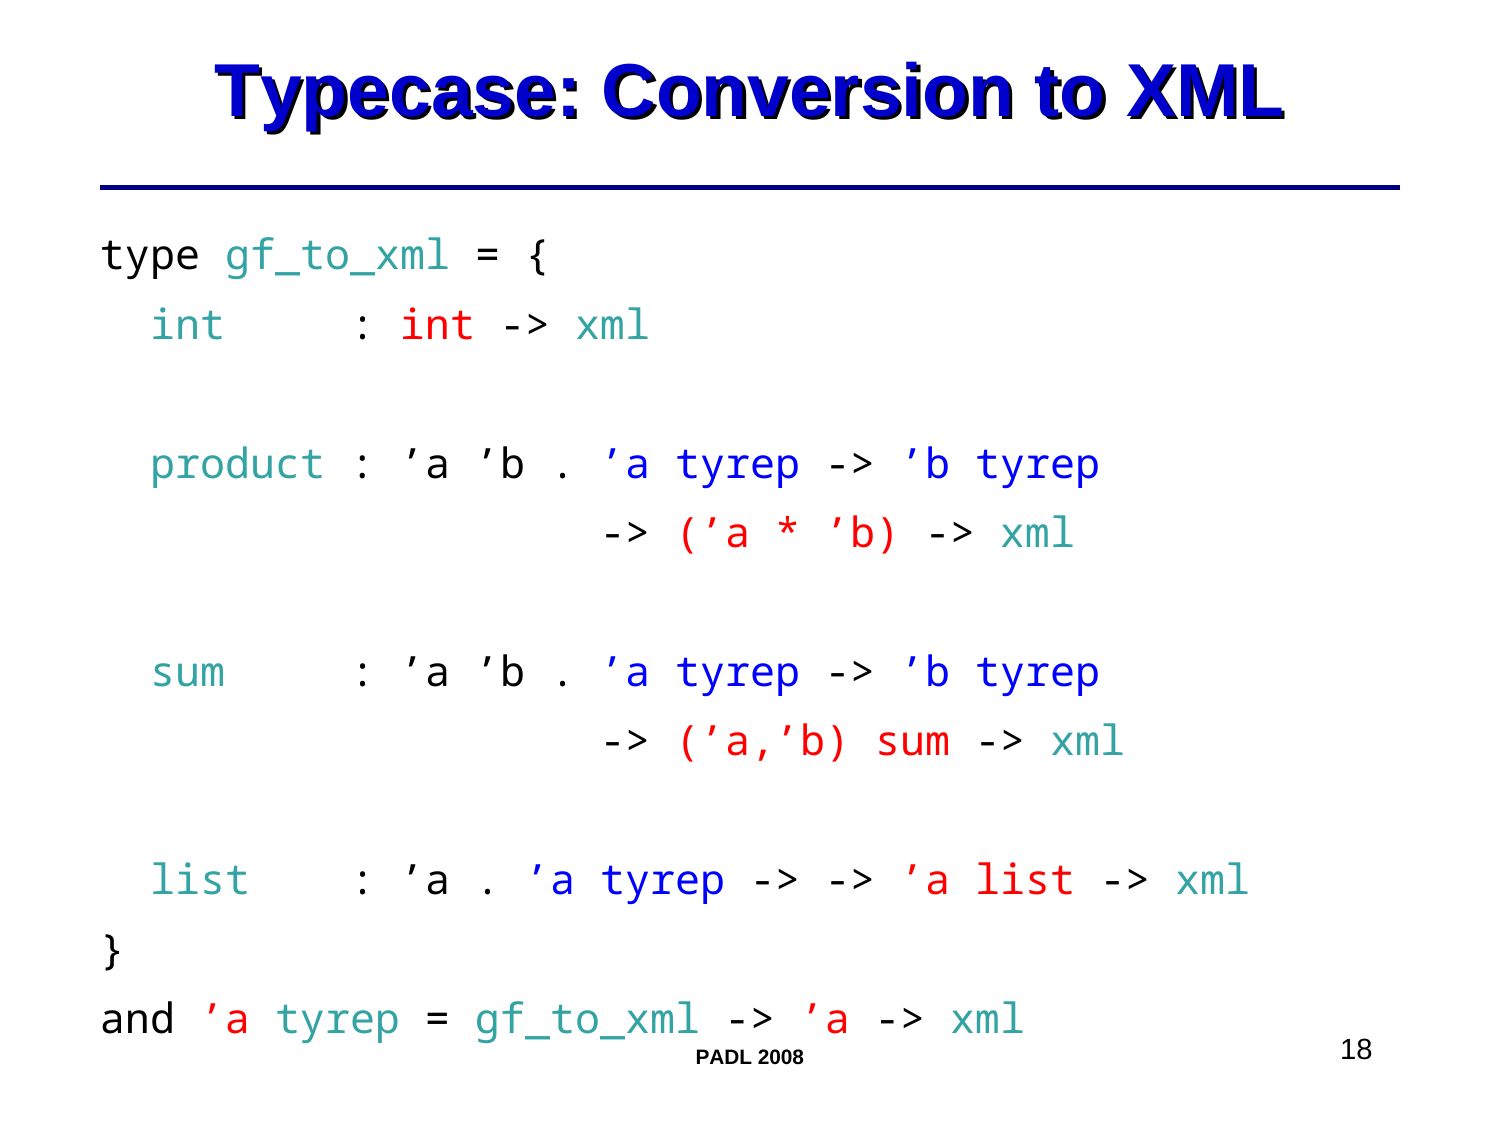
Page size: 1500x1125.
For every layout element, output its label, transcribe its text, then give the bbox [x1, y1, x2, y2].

title Typecase: Conversion to XML [99, 0, 1401, 181]
list type gf_to_xml = { int : int -> xml product : ’a ’b . ’a tyrep -> ’b tyrep -> (’a * ’b) -> xml sum : ’a ’b . ’a tyrep -> ’b tyrep -> (’a,’b) sum -> xml list : ’a . ’a tyrep -> -> ’a list -> xml } and ’a tyrep = gf_to_xml -> ’a -> xml [99, 224, 1375, 986]
